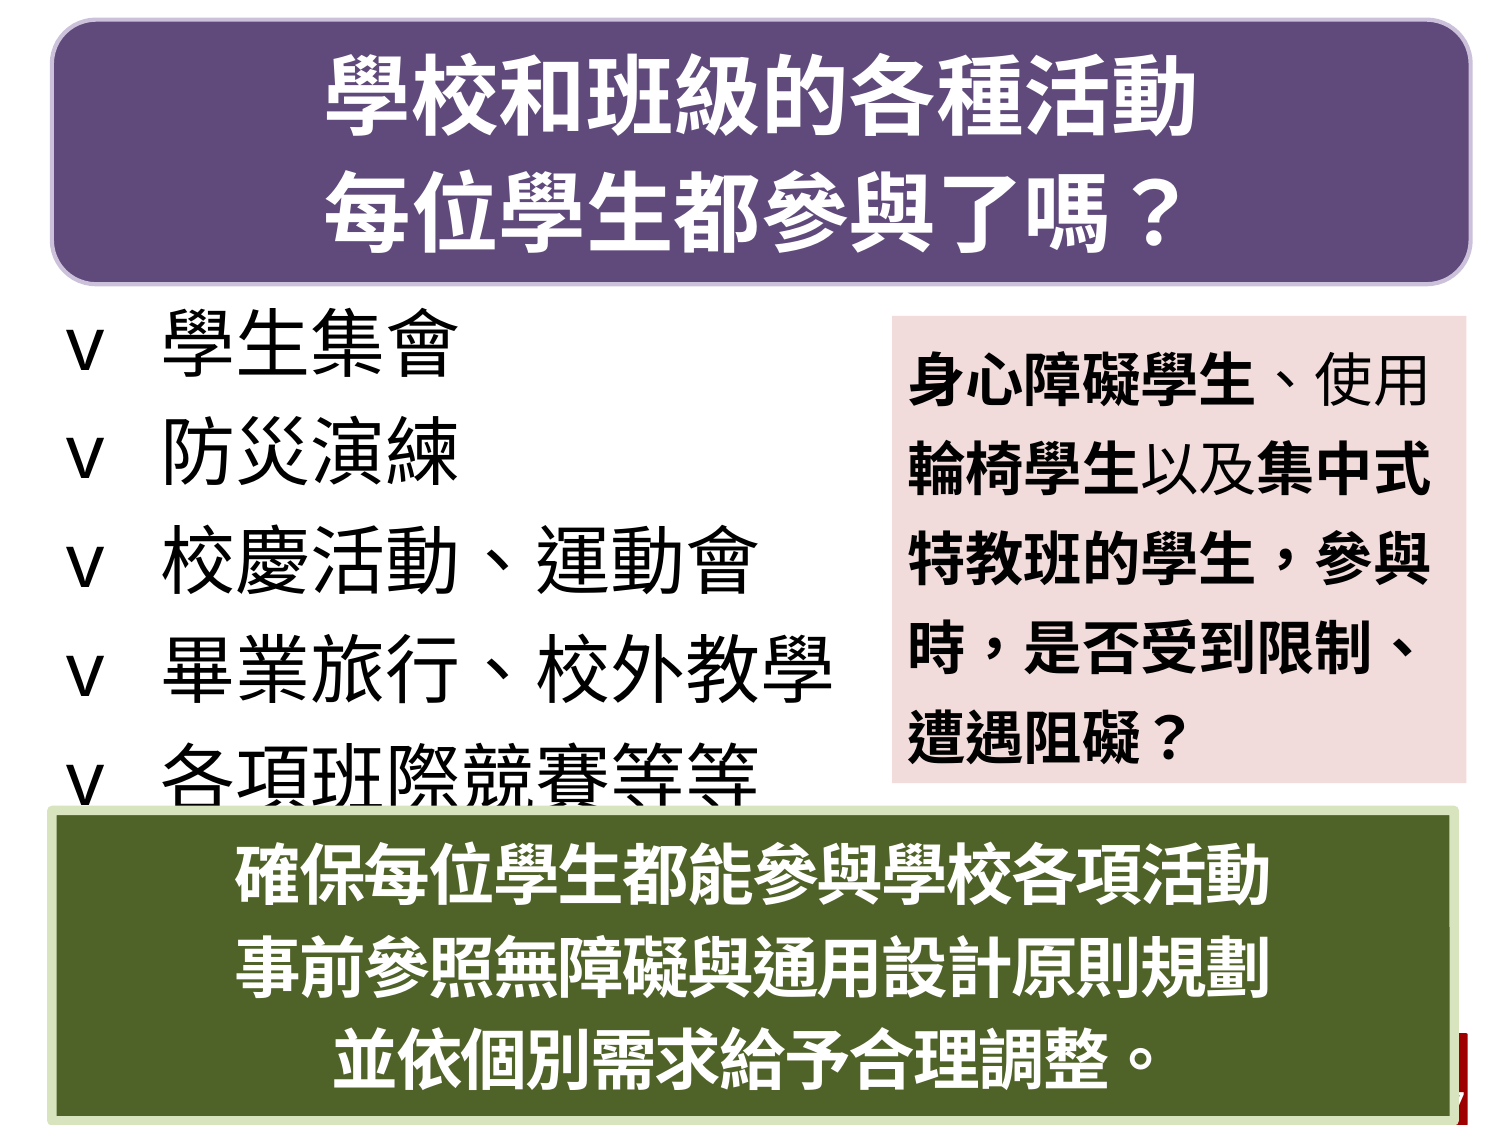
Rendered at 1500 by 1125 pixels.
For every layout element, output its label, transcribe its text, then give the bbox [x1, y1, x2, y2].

text_box 身心障礙學生、使用輪椅學生以及集中式特教班的學生，參與時，是否受到限制、遭遇阻礙？ [892, 315, 1467, 784]
text_box 確保每位學生都能參與學校各項活動 事前參照無障礙與通用設計原則規劃 並依個別需求給予合理調整。 [51, 810, 1455, 1121]
text_box 學校和班級的各種活動 每位學生都參與了嗎？ [51, 19, 1471, 285]
text_box 17 [1416, 1076, 1485, 1125]
text_box 學生集會 防災演練 校慶活動、運動會 畢業旅行、校外教學 各項班際競賽等等 [51, 288, 861, 810]
